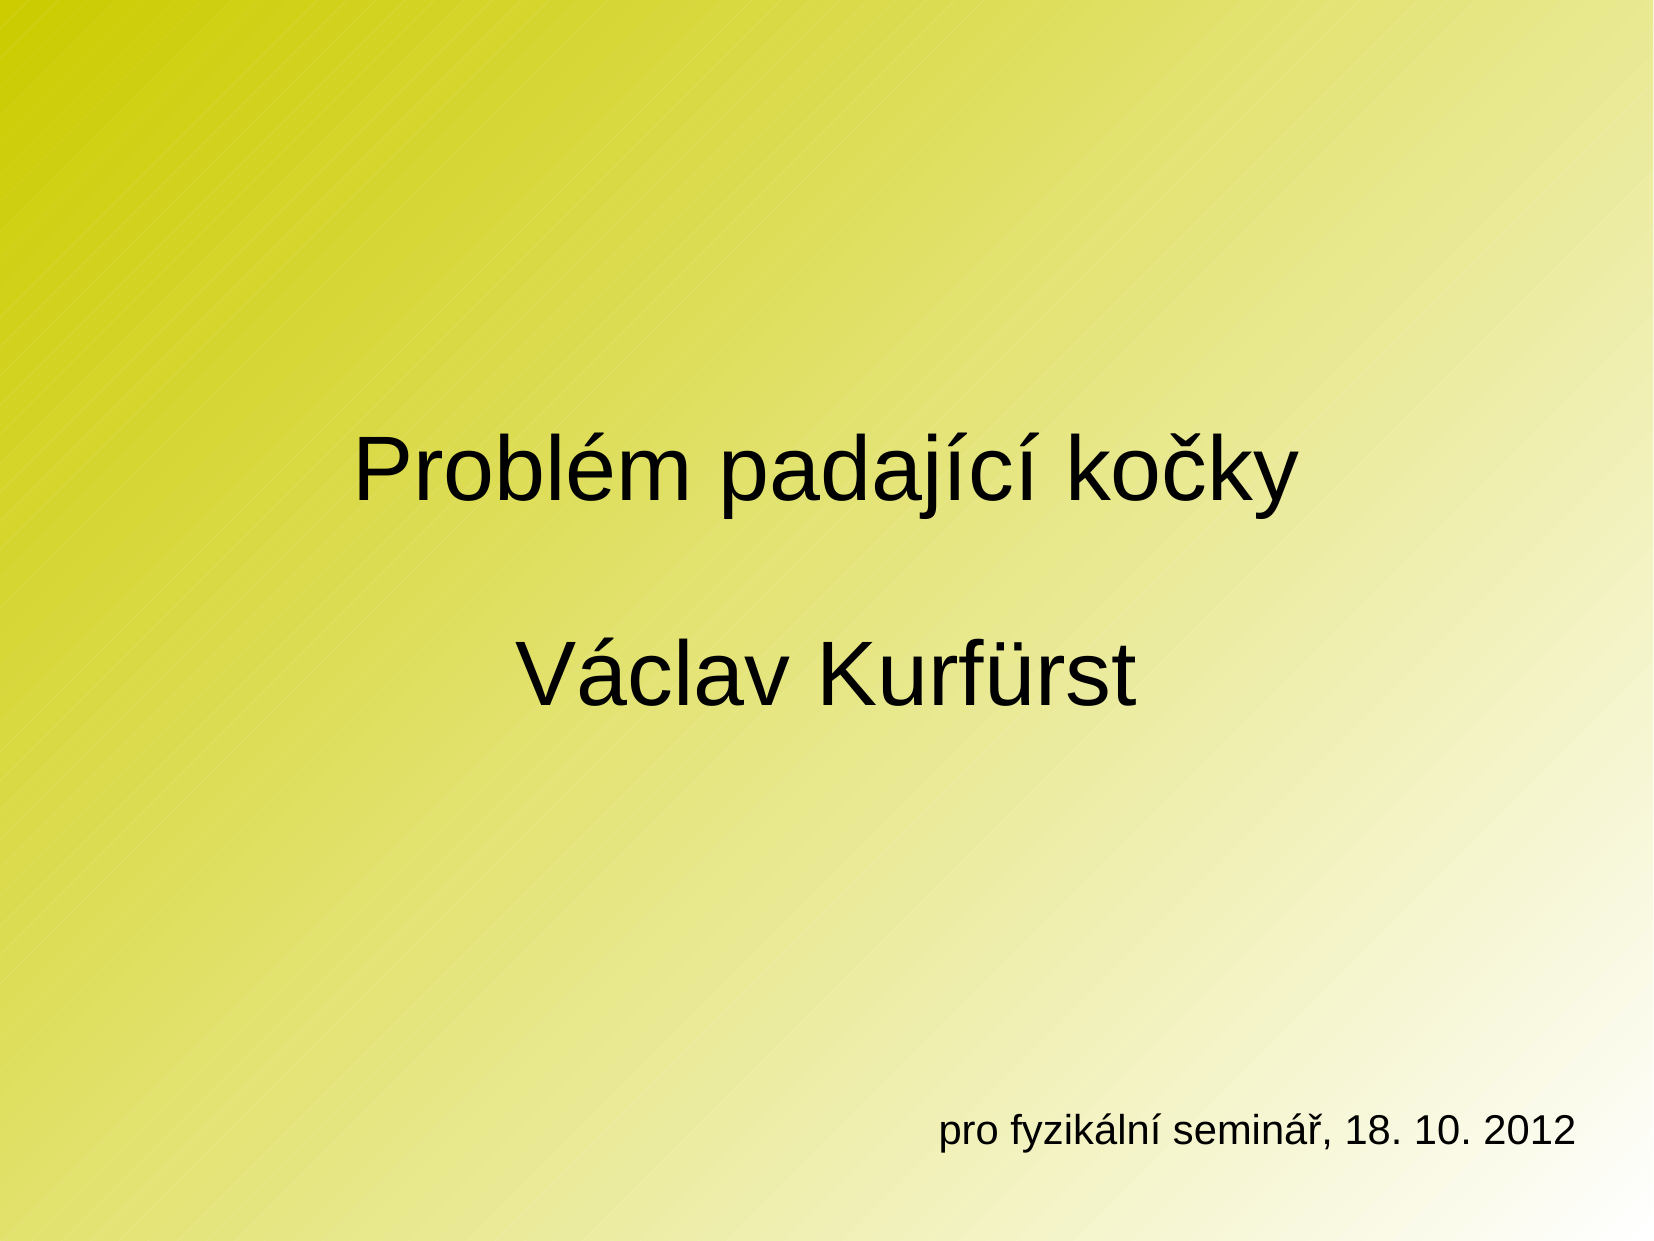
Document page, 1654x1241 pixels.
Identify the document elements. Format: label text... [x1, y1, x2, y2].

subtitle pro fyzikální seminář, 18. 10. 2012 [88, 1092, 1577, 1168]
title Problém padající kočky Václav Kurfürst [82, 49, 1571, 1093]
